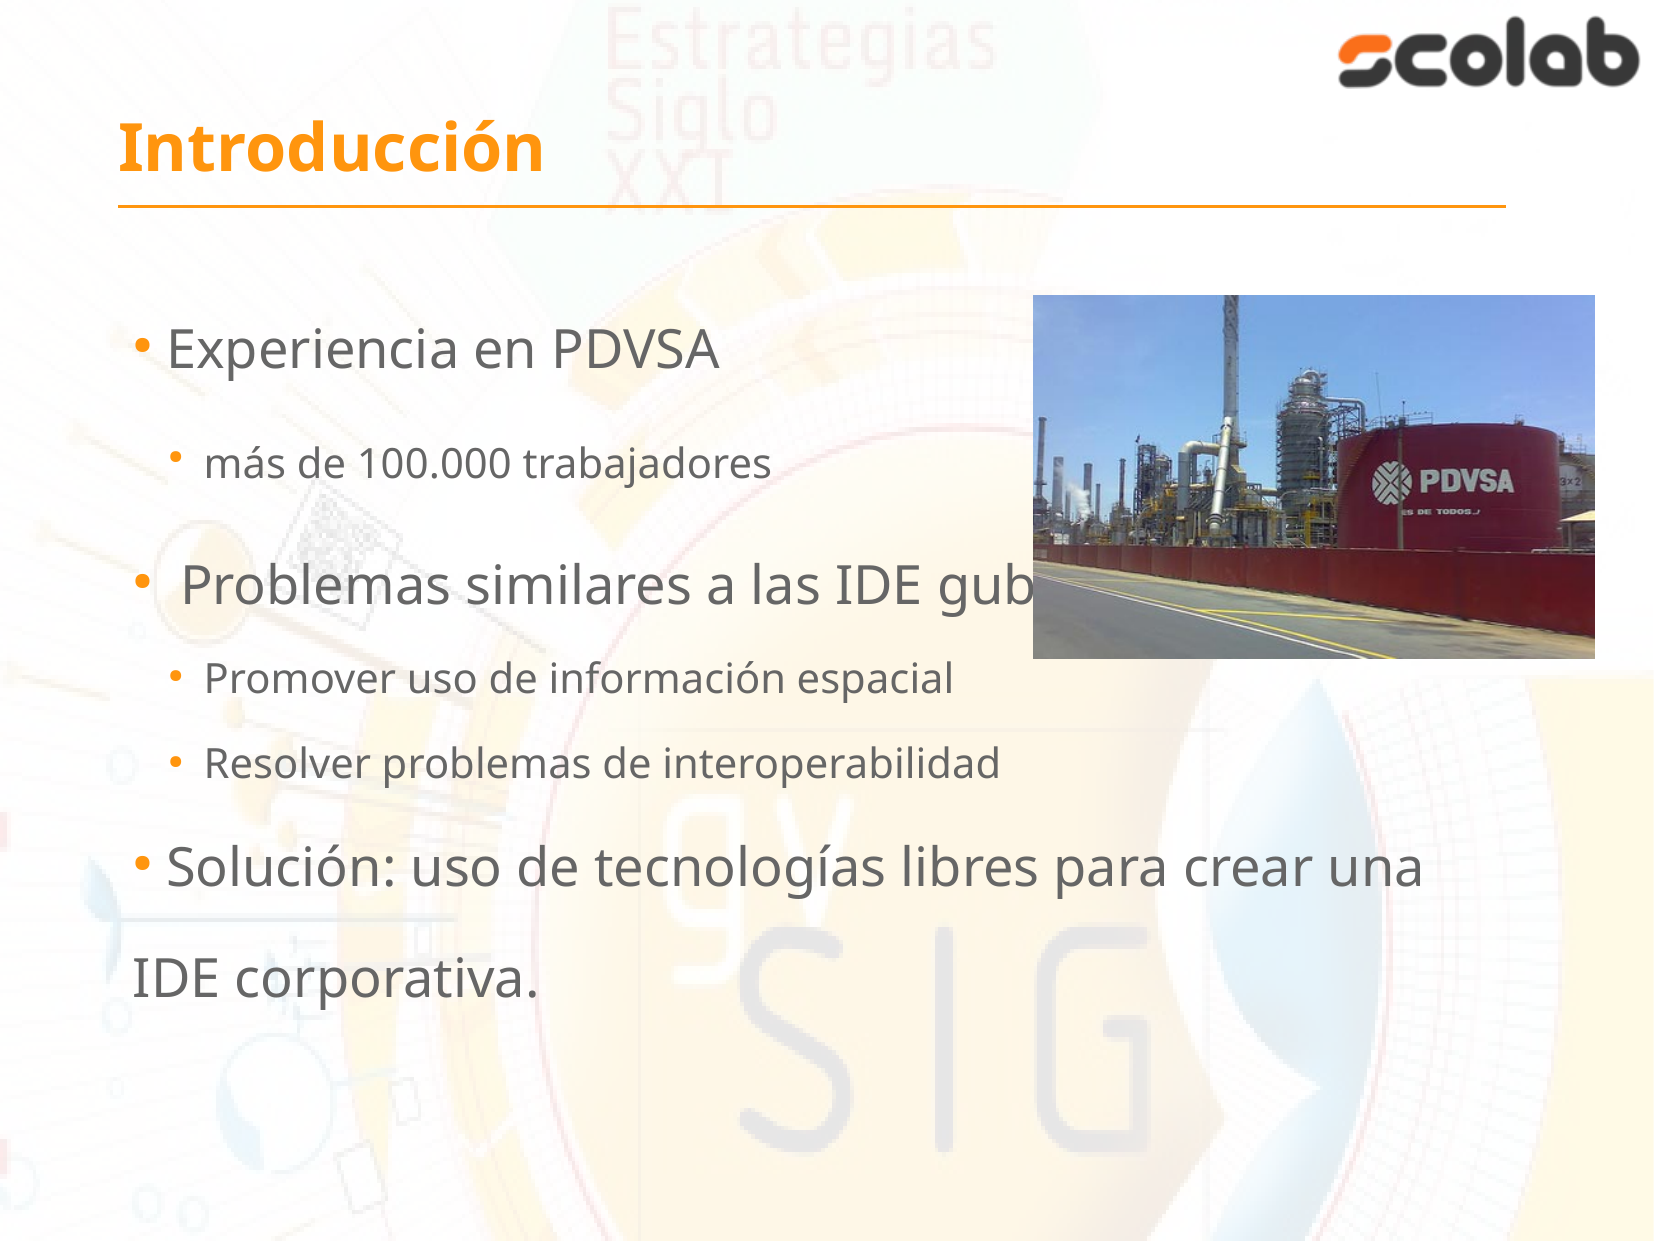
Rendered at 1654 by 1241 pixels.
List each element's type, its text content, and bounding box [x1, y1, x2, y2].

title Introducción [118, 96, 1607, 195]
text_box Experiencia en PDVSA más de 100.000 trabajadores [118, 265, 916, 562]
picture [0, 0, 1654, 1241]
text_box Problemas similares a las IDE gubernamentales. Promover uso de información espacial Resolver problemas de interoperabilidad Solución: uso de tecnologías libres para crear una IDE corporativa. [118, 501, 1506, 1063]
